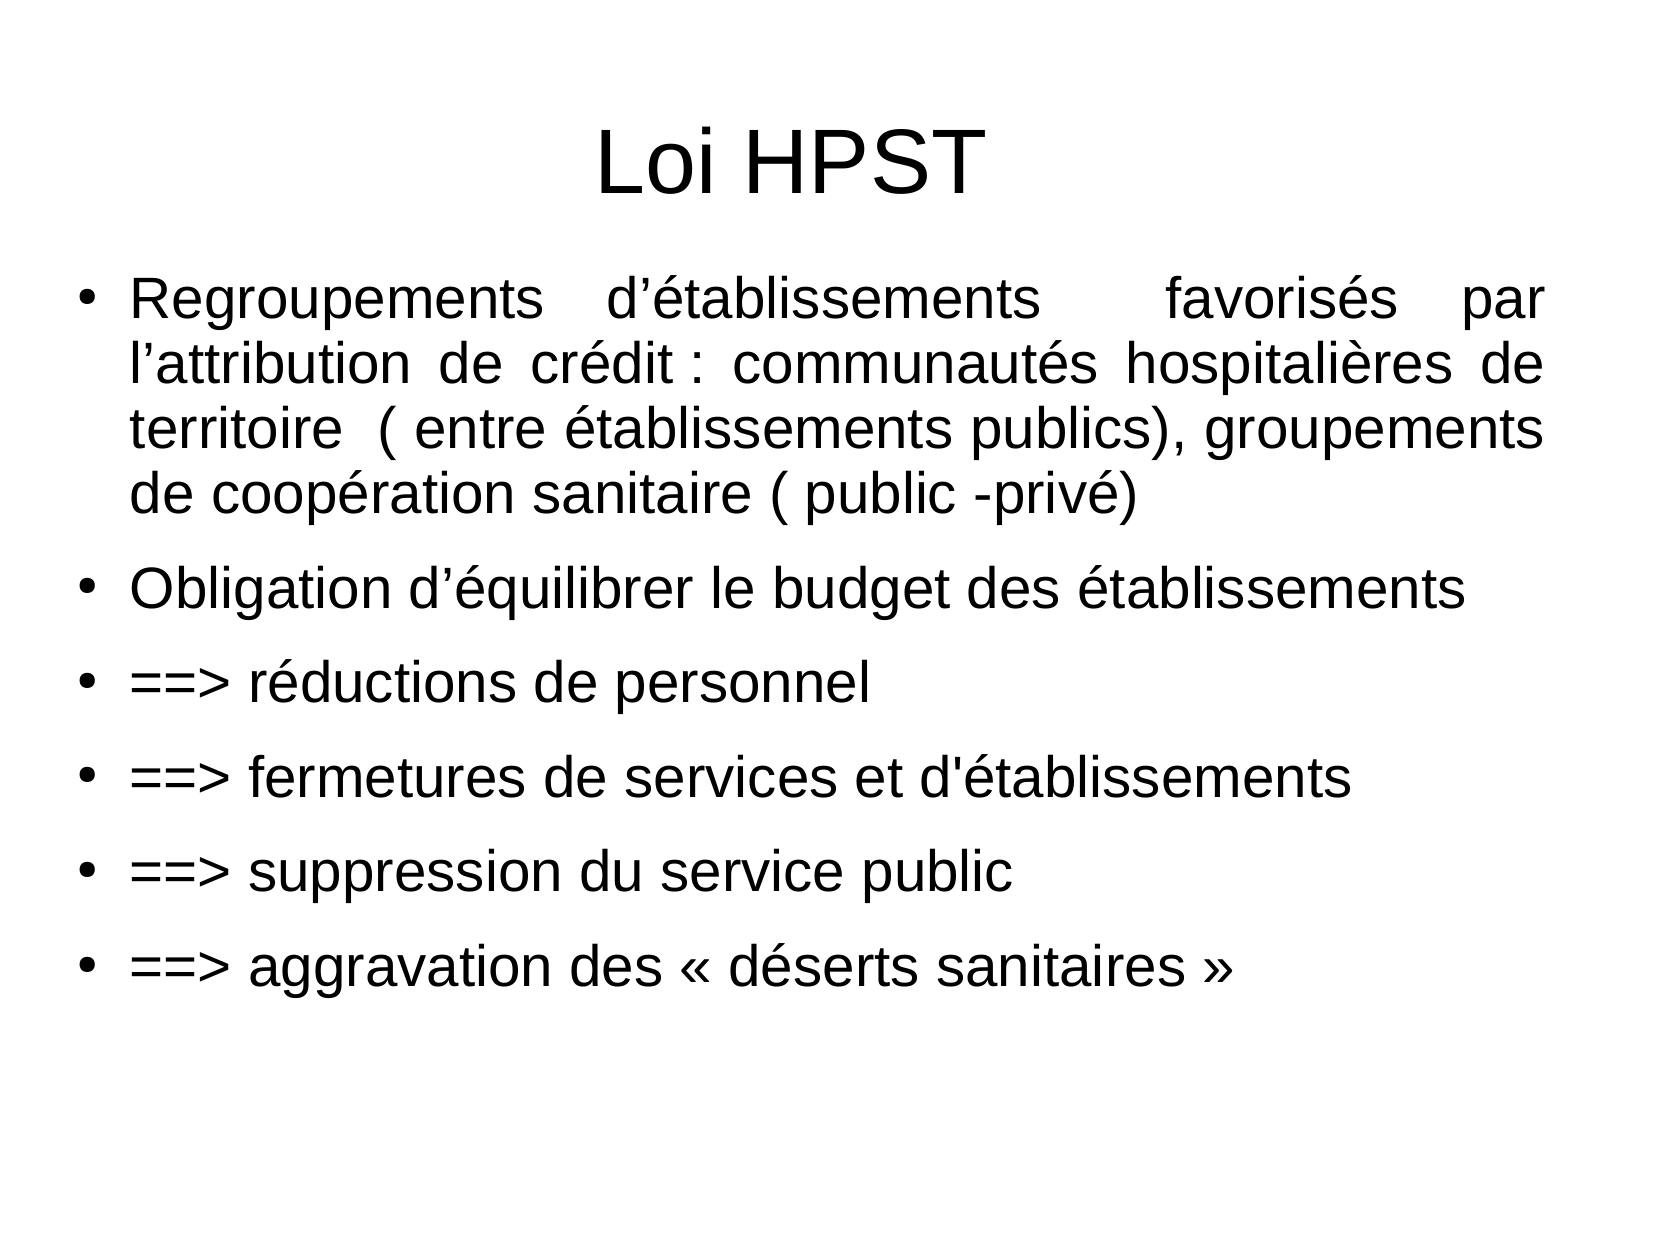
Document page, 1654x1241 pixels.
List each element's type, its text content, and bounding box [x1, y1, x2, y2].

title Loi HPST [47, 58, 1536, 266]
list Regroupements d’établissements favorisés par l’attribution de crédit : communautés hospitalières de territoire ( entre établissements publics), groupements de coopération sanitaire ( public -privé) Obligation d’équilibrer le budget des établissements ==> réductions de personnel ==> fermetures de services et d'établissements ==> suppression du service public ==> aggravation des « déserts sanitaires » [59, 265, 1548, 1085]
